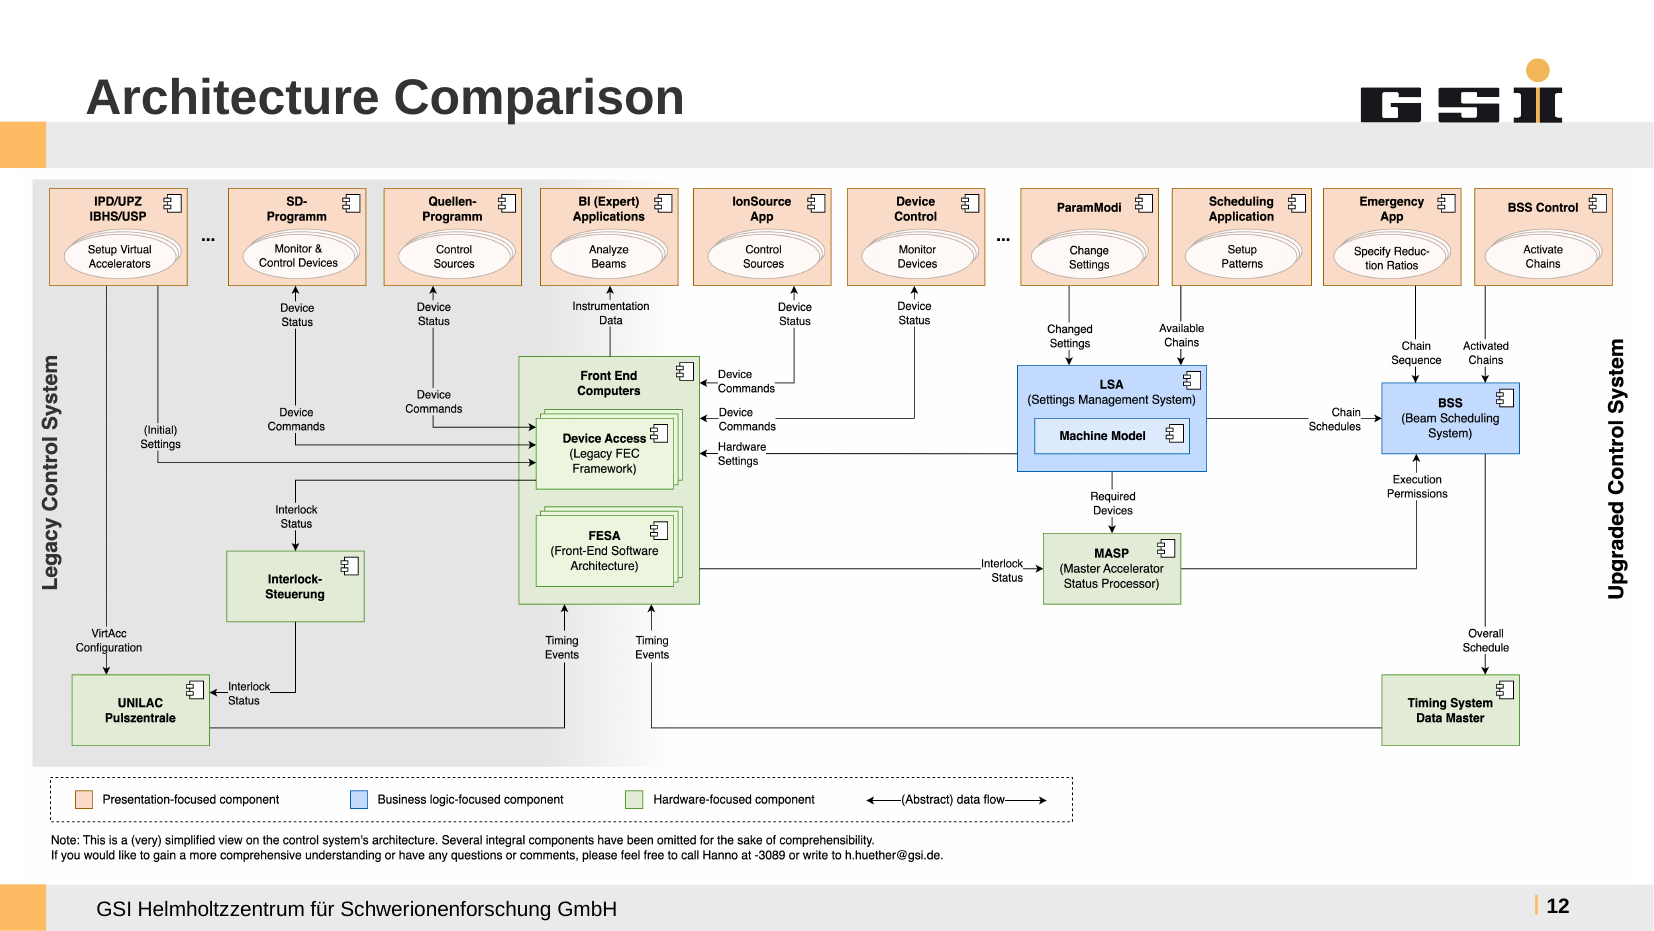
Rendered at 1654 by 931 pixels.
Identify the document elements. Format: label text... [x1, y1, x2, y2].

picture [19, 171, 1635, 882]
picture [1359, 56, 1564, 125]
title Architecture Comparison [70, 55, 1081, 132]
